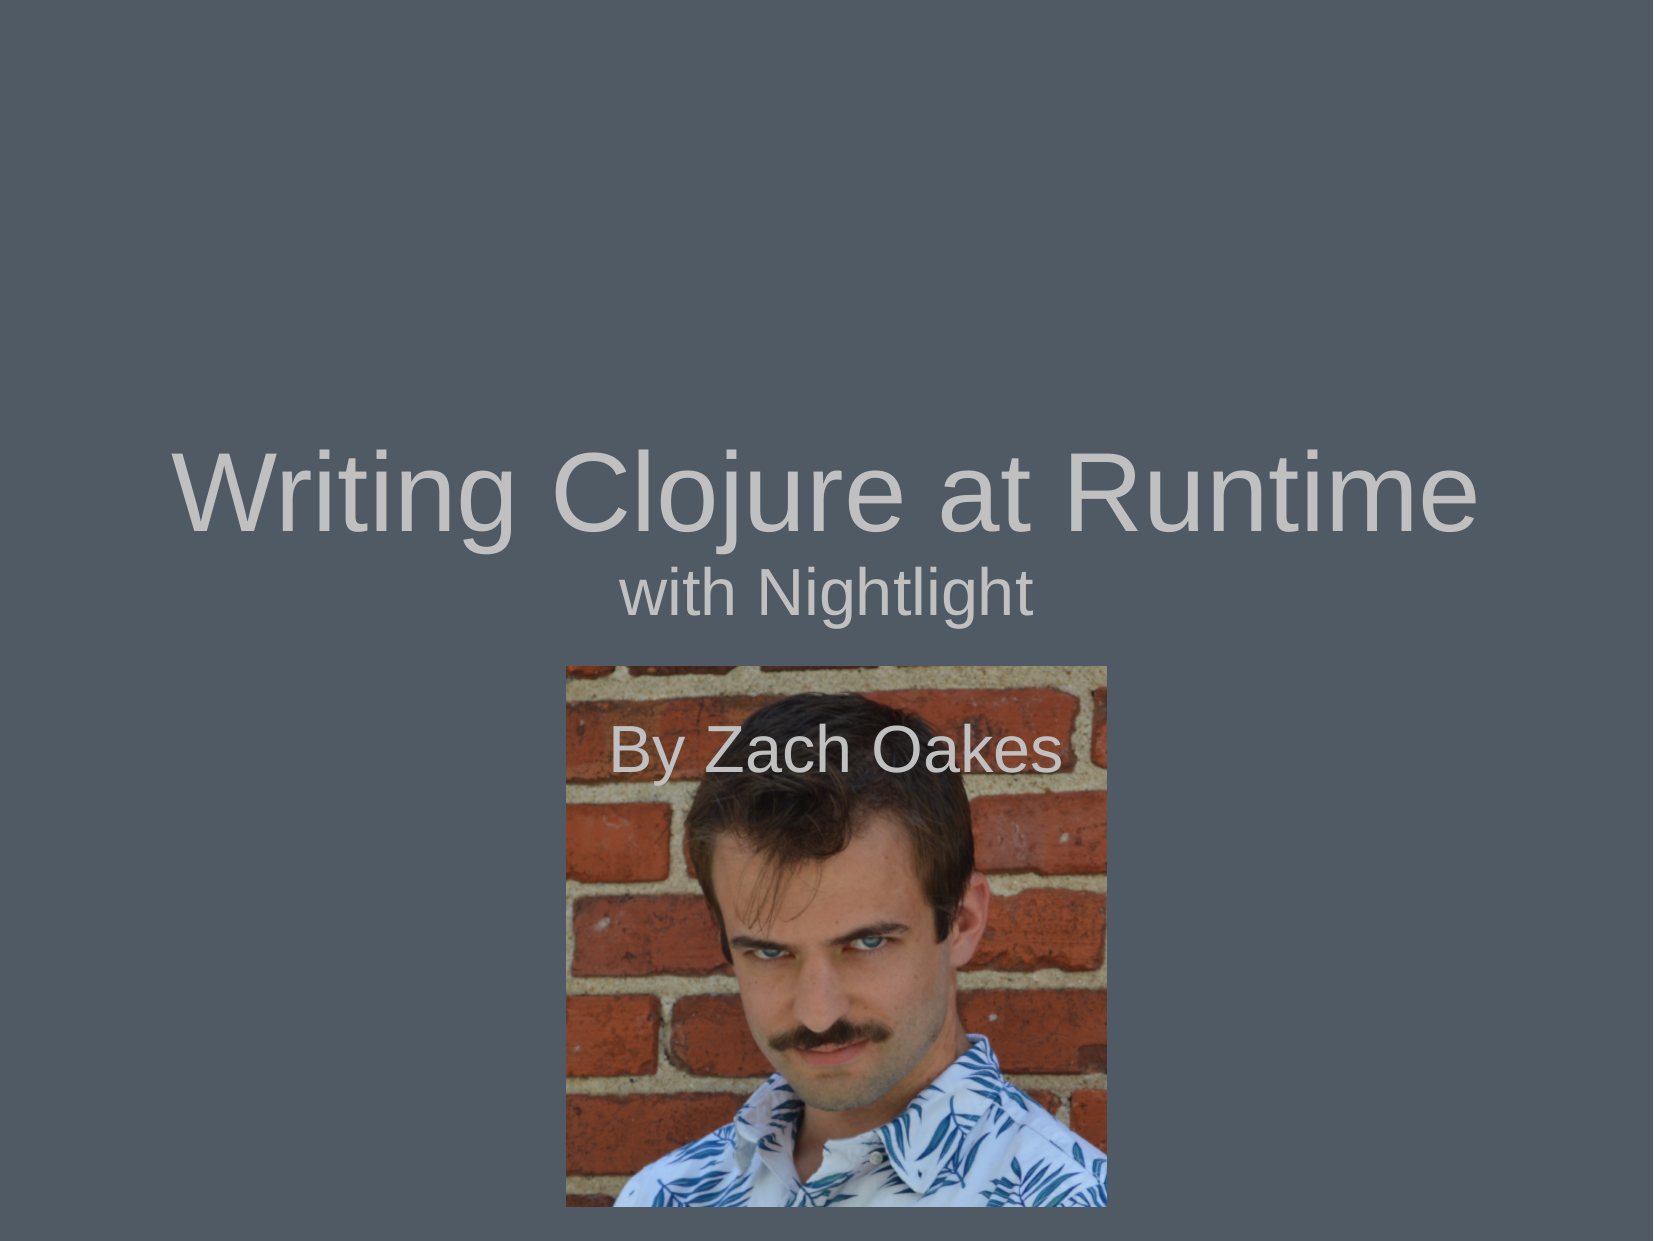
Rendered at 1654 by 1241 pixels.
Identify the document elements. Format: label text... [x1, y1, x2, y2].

picture [566, 666, 1107, 1207]
subtitle Writing Clojure at Runtime with Nightlight [82, 49, 1571, 1010]
